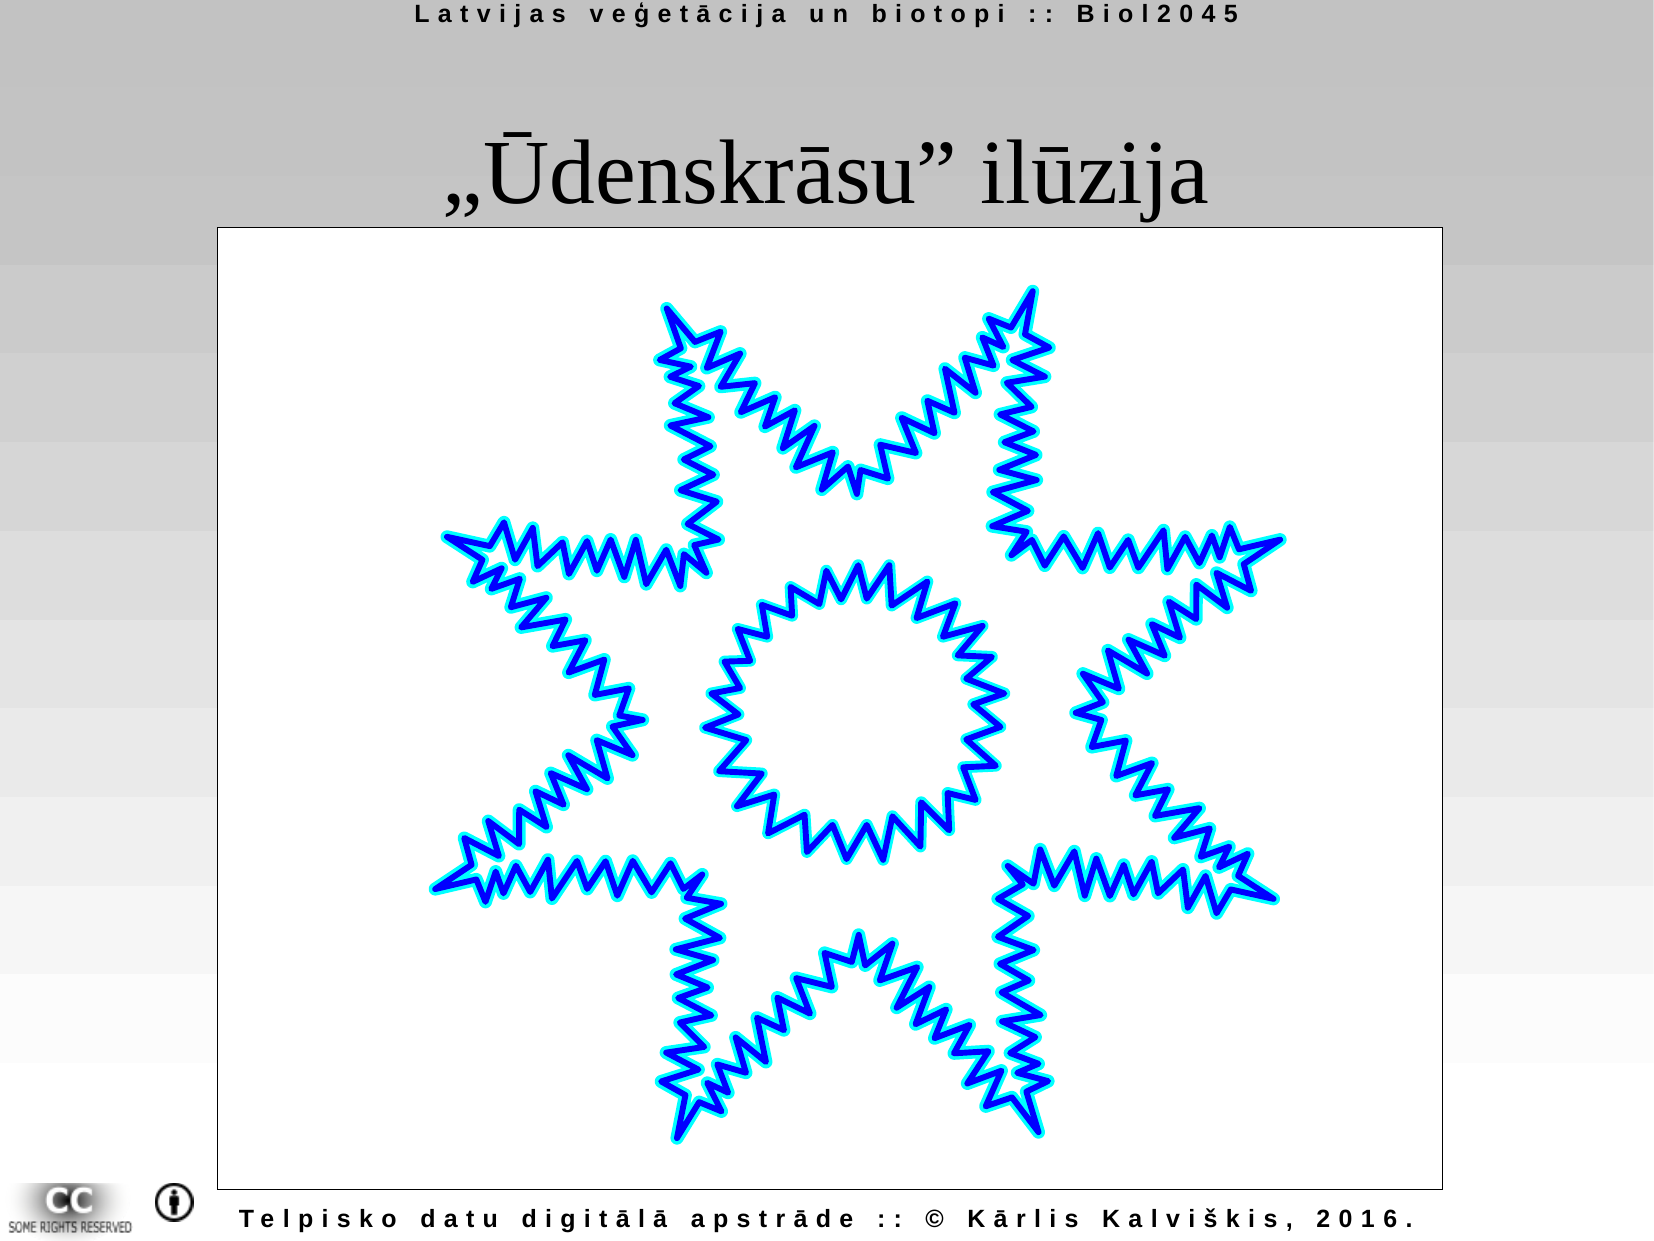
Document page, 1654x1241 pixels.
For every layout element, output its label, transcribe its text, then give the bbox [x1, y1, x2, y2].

text_box [473, 331, 1242, 1099]
picture [0, 0, 1654, 1241]
title „Ūdenskrāsu” ilūzija [29, 49, 1625, 296]
text_box [217, 296, 1443, 1190]
